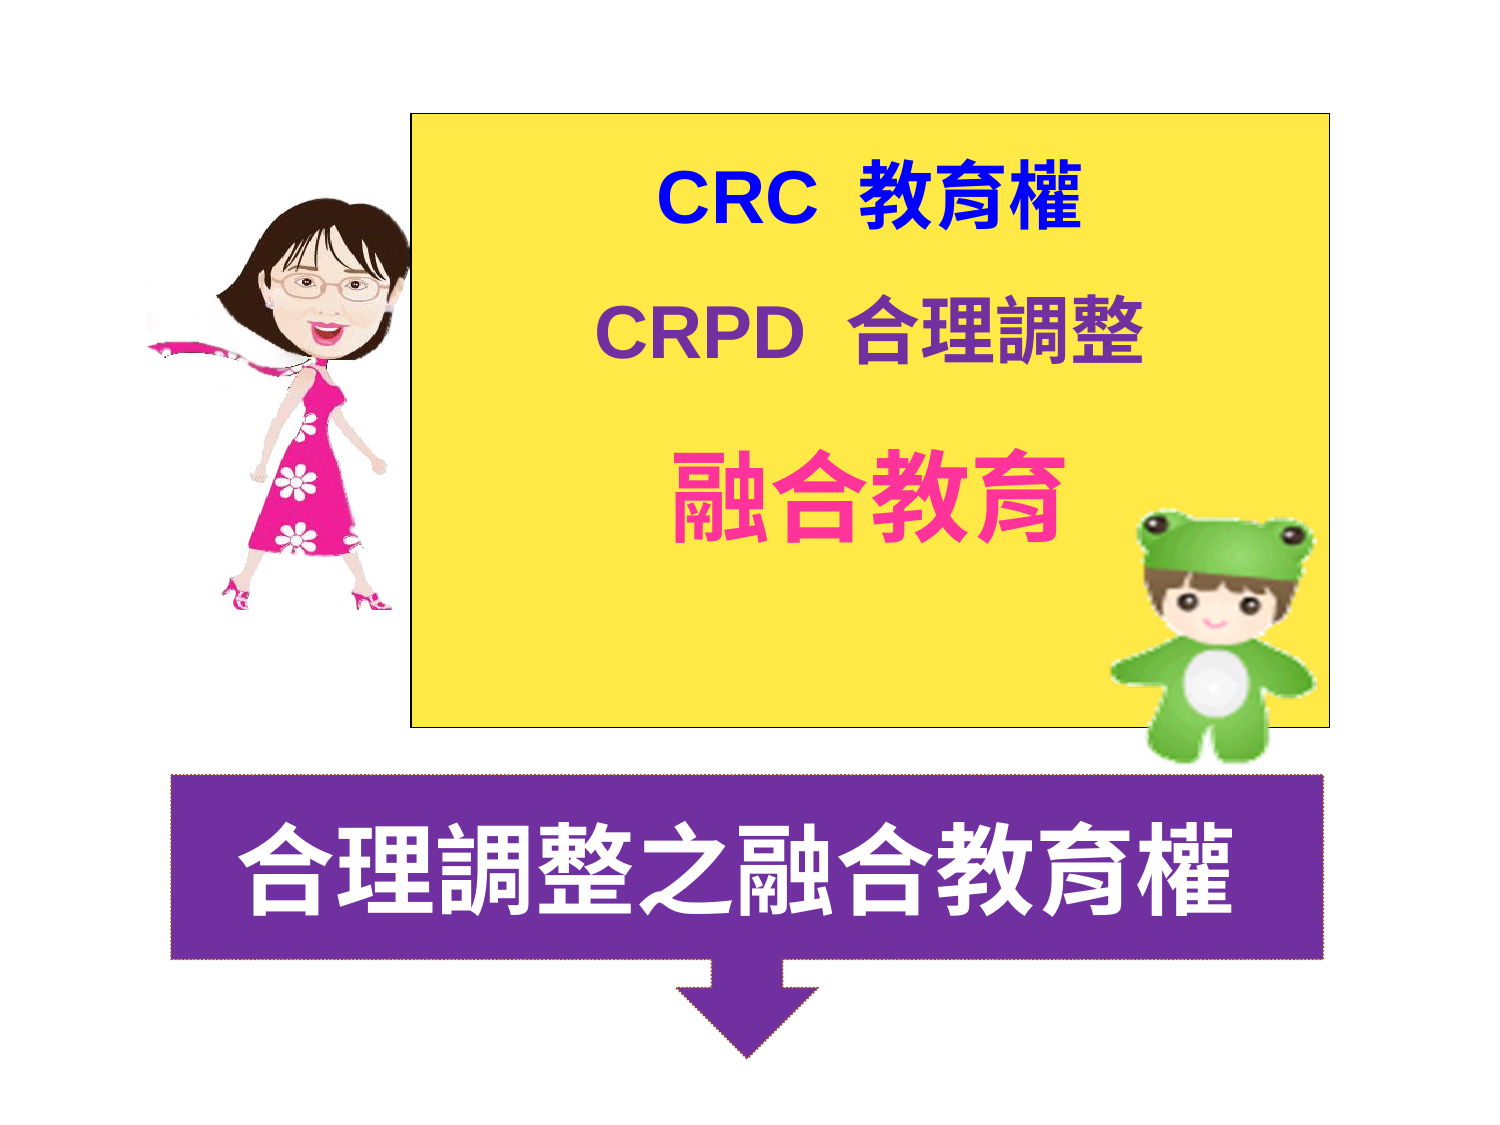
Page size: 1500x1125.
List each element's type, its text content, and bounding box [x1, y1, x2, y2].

text_box 合理調整之融合教育權 [171, 775, 1324, 1059]
picture [1104, 500, 1324, 769]
picture [147, 196, 410, 610]
list CRC 教育權 CRPD 合理調整 融合教育 [410, 113, 1330, 728]
